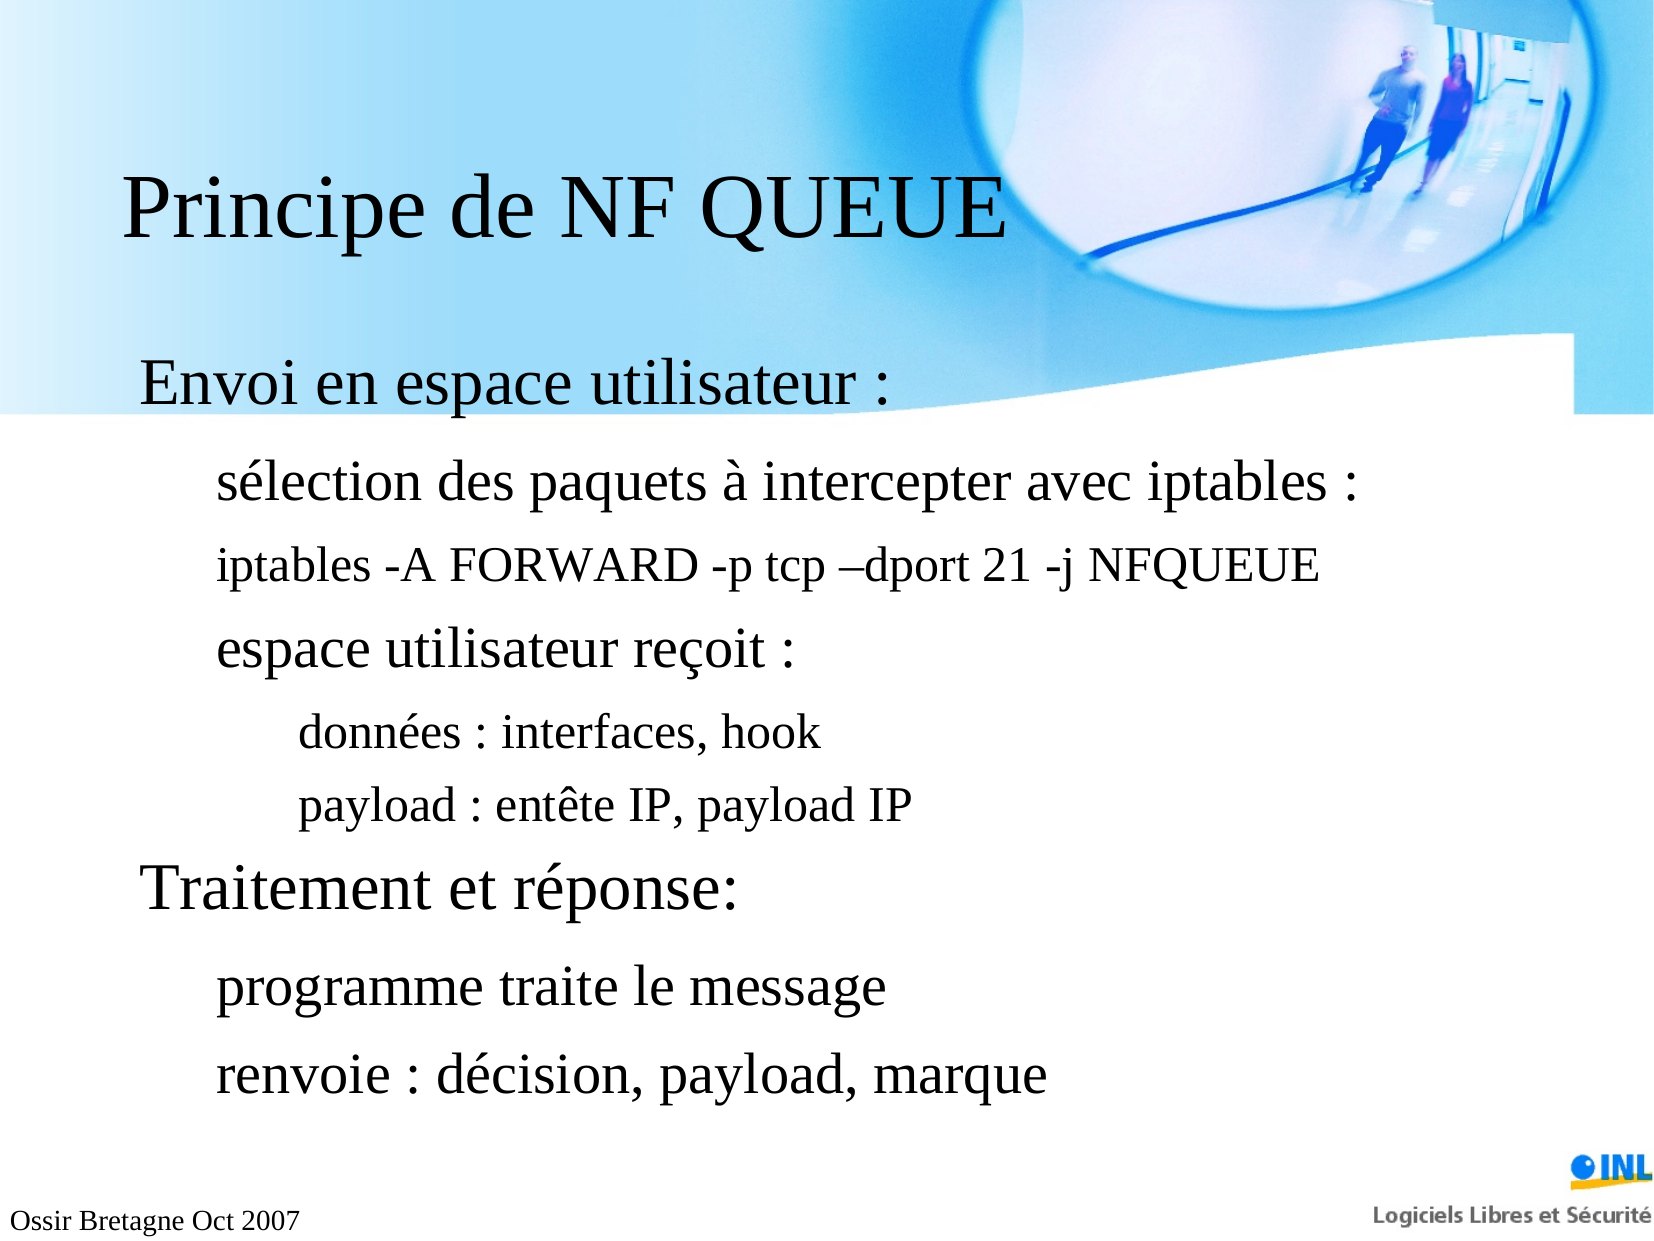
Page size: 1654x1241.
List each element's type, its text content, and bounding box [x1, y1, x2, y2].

list Envoi en espace utilisateur : sélection des paquets à intercepter avec iptables : iptables -A FORWARD -p tcp –dport 21 -j NFQUEUE espace utilisateur reçoit : données : interfaces, hook payload : entête IP, payload IP Traitement et réponse: programme traite le message renvoie : décision, payload, marque [121, 344, 1534, 1241]
title Principe de NF QUEUE [121, 102, 1534, 311]
picture [0, 0, 1654, 1241]
